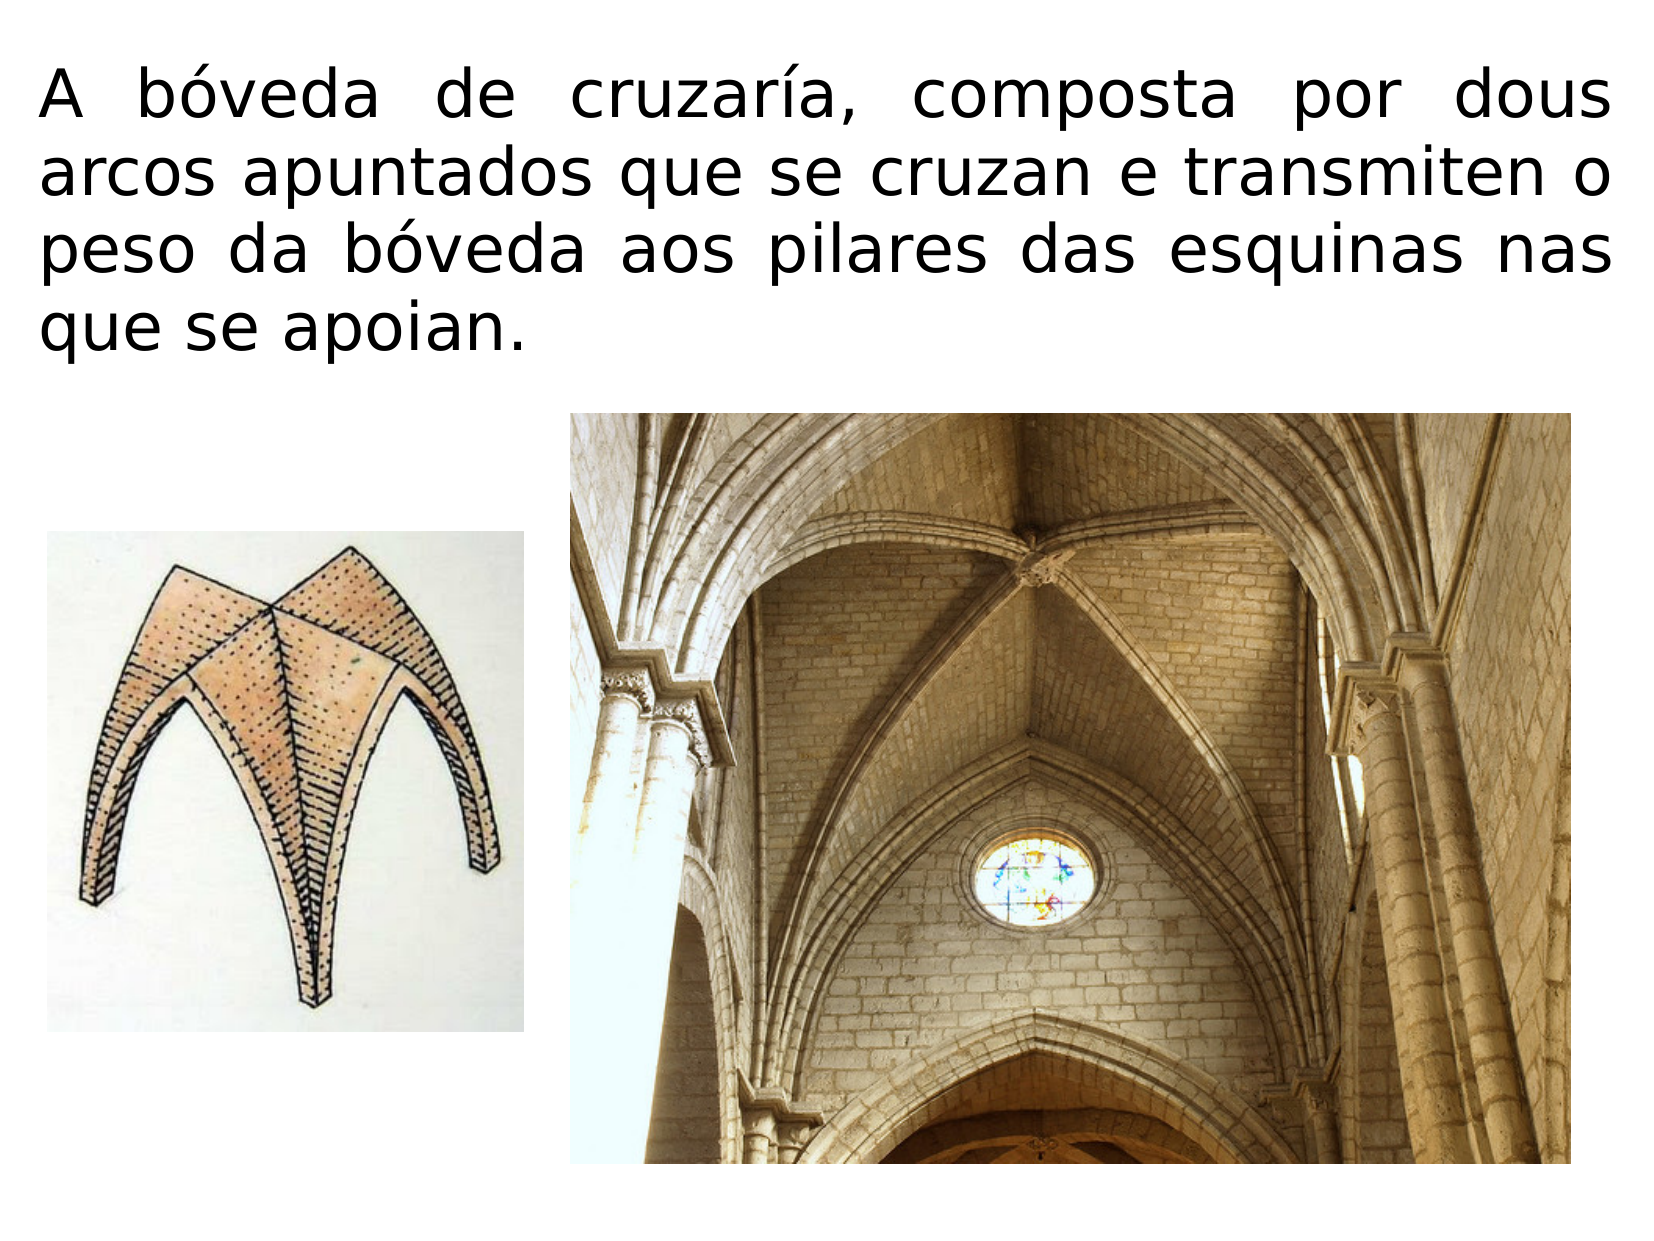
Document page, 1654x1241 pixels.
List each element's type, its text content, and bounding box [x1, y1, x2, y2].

picture [47, 531, 524, 1032]
picture [570, 413, 1571, 1164]
text_box A bóveda de cruzaría, composta por dous arcos apuntados que se cruzan e transmiten o peso da bóveda aos pilares das esquinas nas que se apoian. [23, 48, 1630, 374]
